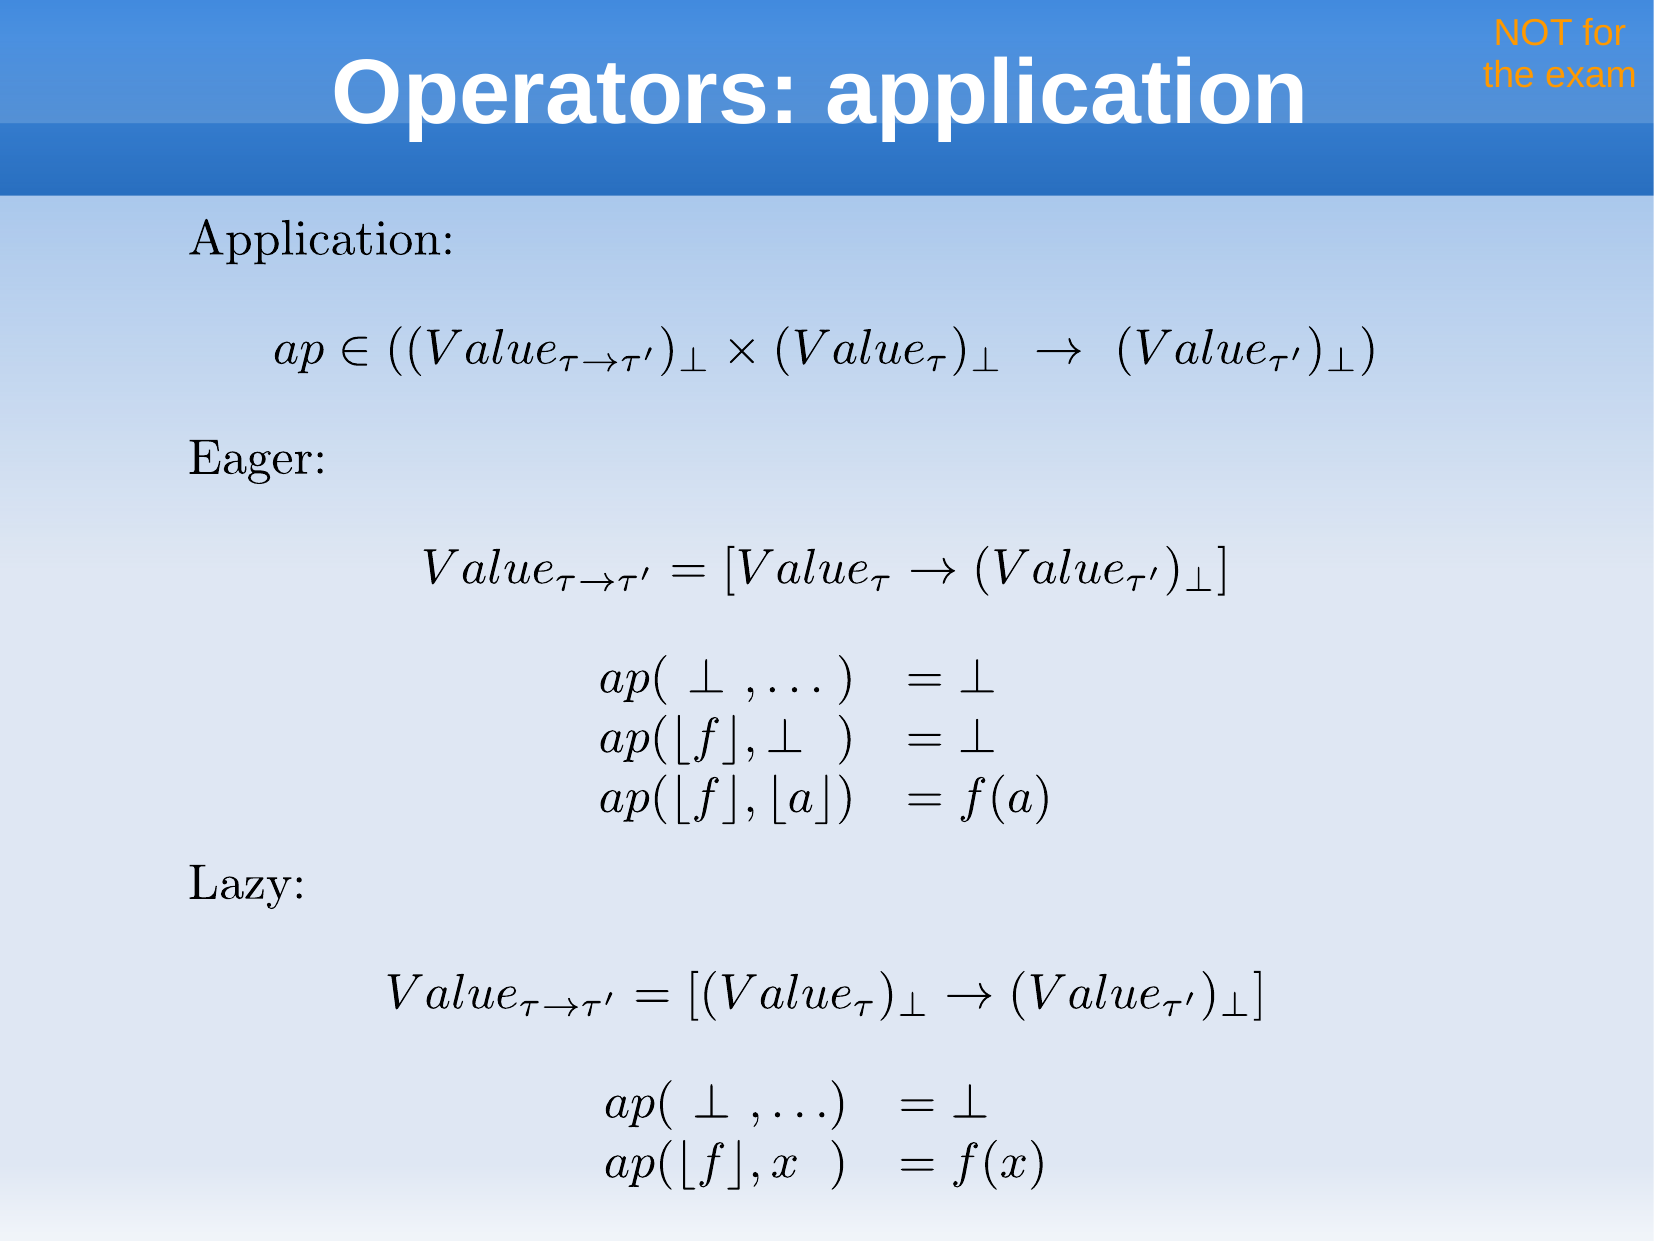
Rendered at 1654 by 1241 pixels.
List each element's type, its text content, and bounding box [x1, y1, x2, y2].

text_box NOT for the exam [1468, 4, 1652, 104]
picture [0, 0, 1654, 1241]
title Operators: application [76, 0, 1565, 188]
text_box [187, 218, 1379, 1190]
